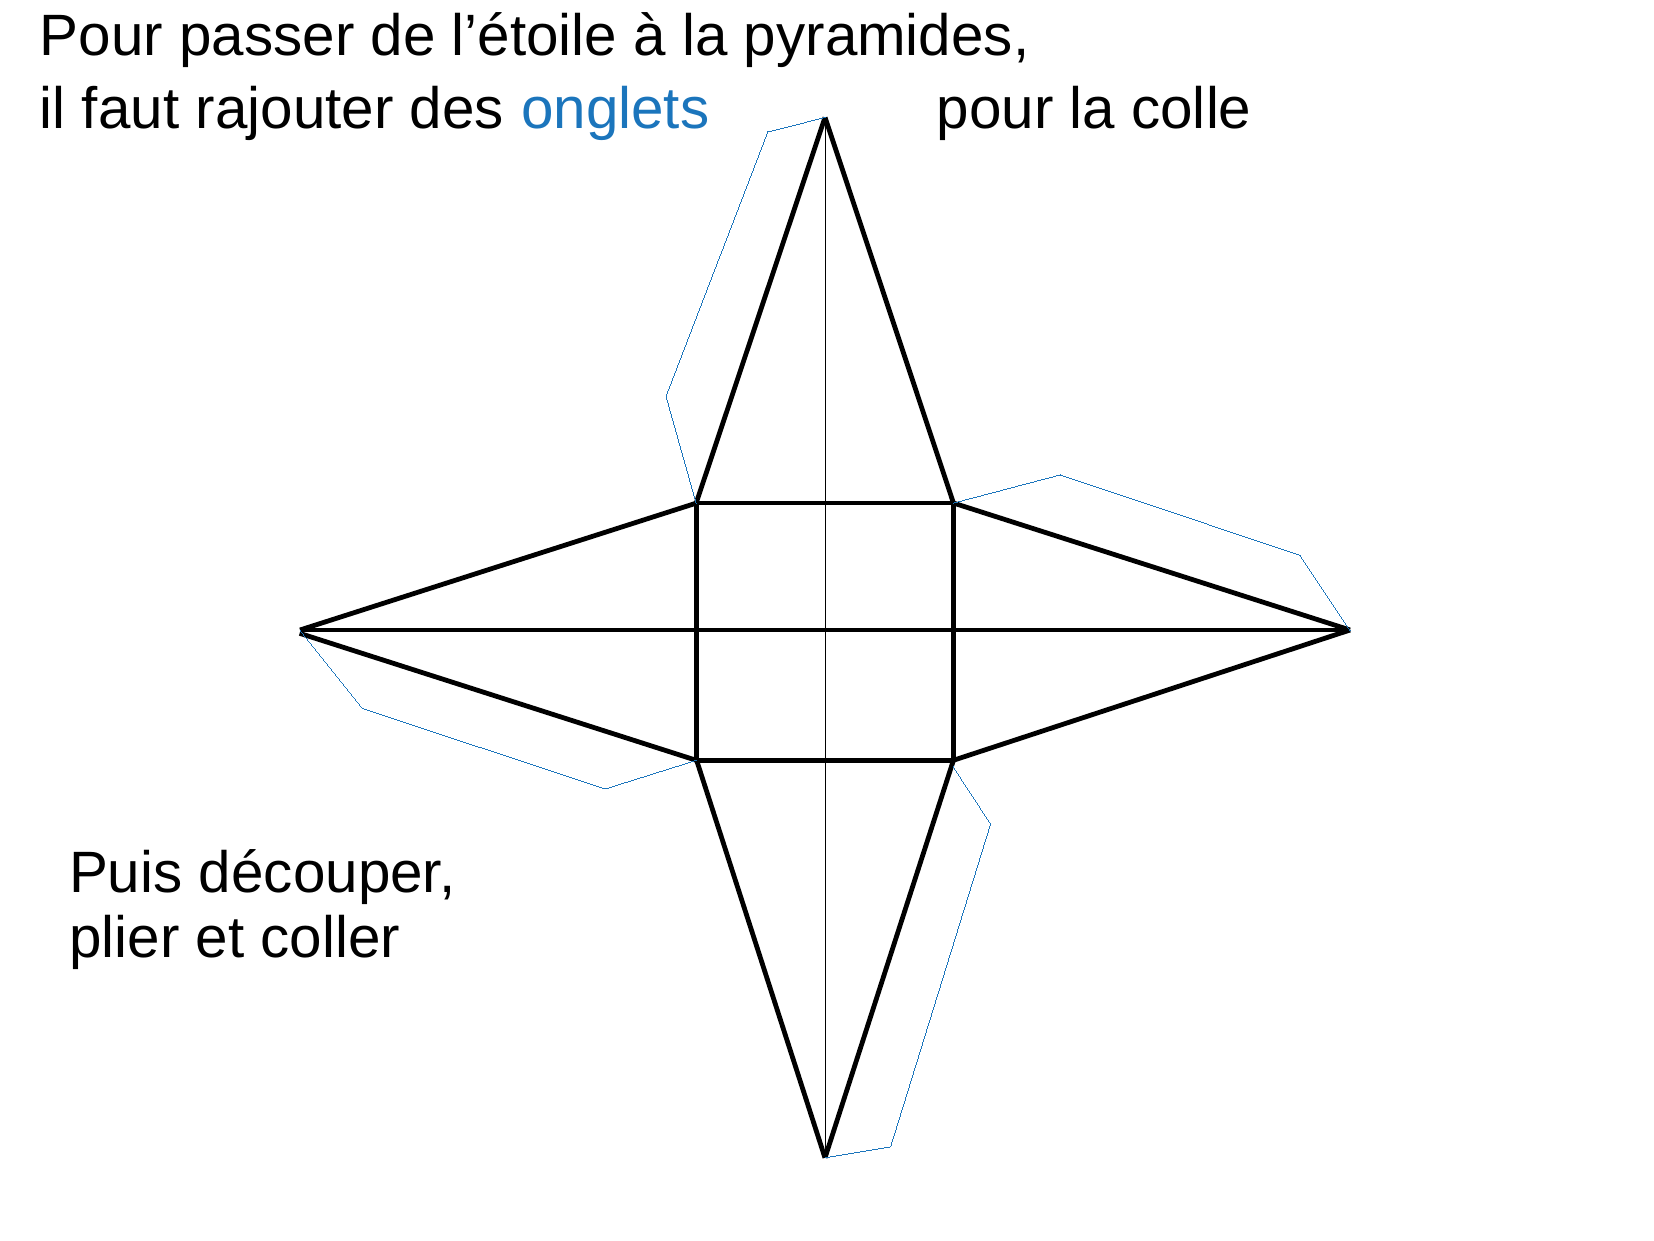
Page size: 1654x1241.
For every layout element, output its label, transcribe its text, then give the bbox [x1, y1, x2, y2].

text_box Puis découper, plier et coller [54, 832, 545, 978]
title Pour passer de l’étoile à la pyramides, il faut rajouter des onglets pour la colle [40, 2, 1511, 143]
